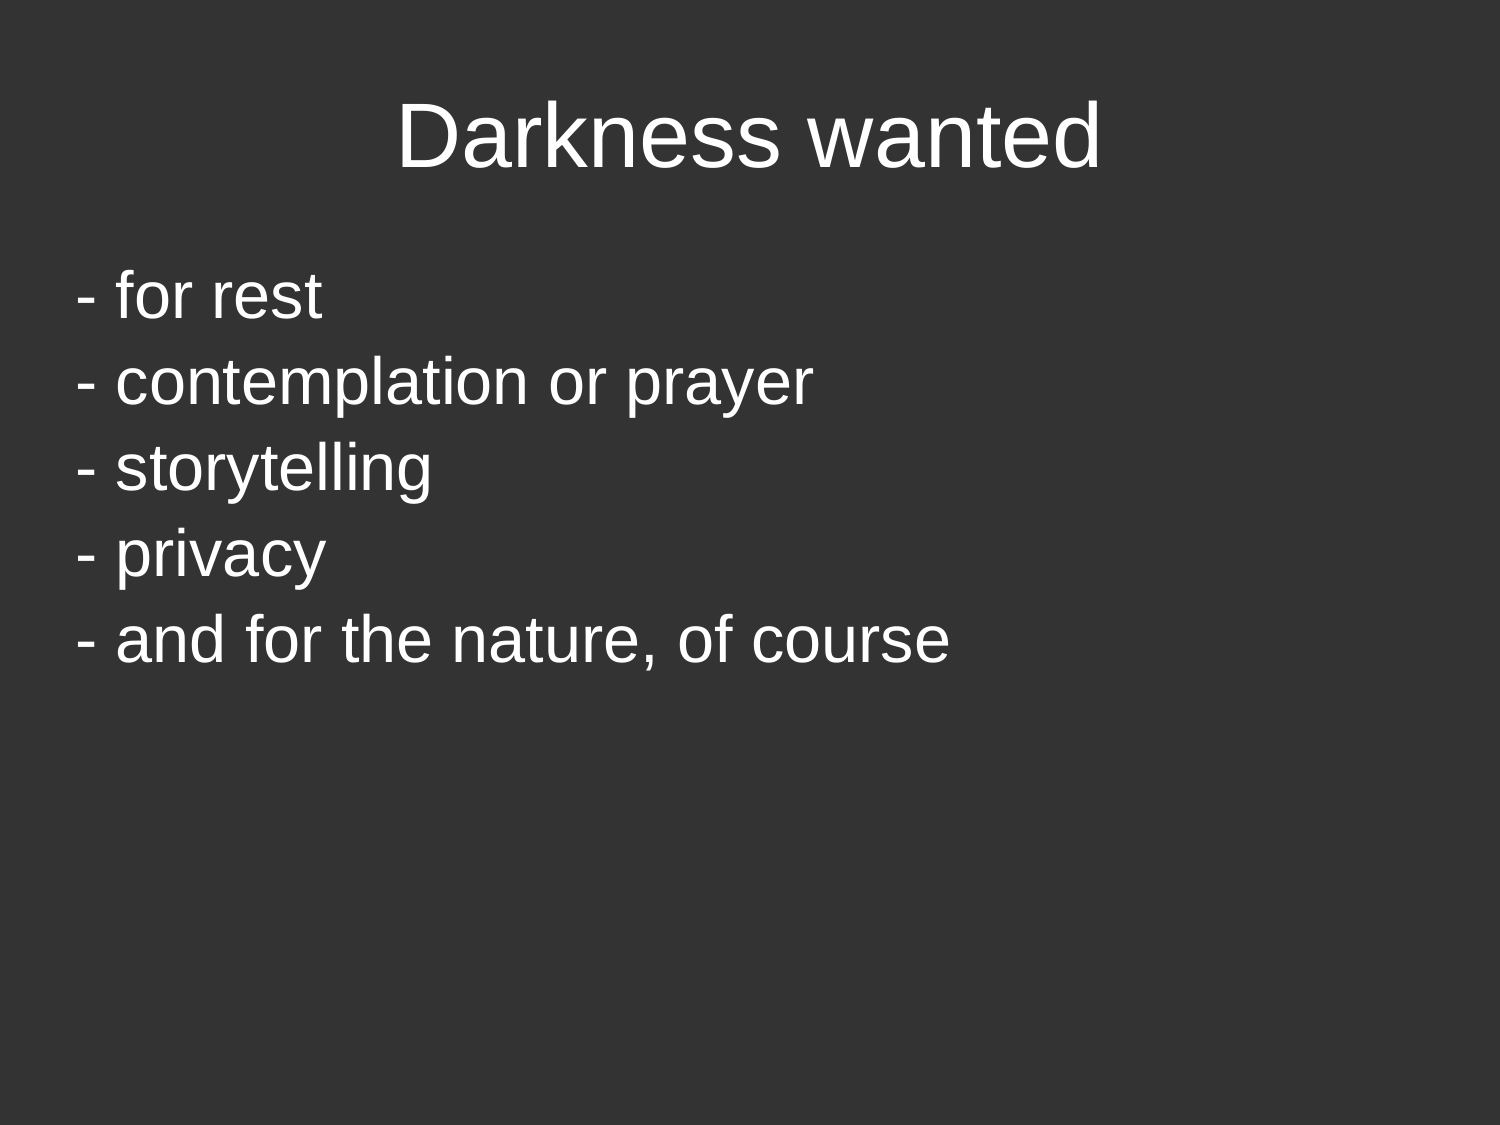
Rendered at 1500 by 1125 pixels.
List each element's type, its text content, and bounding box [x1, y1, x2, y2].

list - for rest - contemplation or prayer - storytelling - privacy - and for the nature, of course [75, 262, 1425, 1005]
title Darkness wanted [75, 21, 1425, 257]
